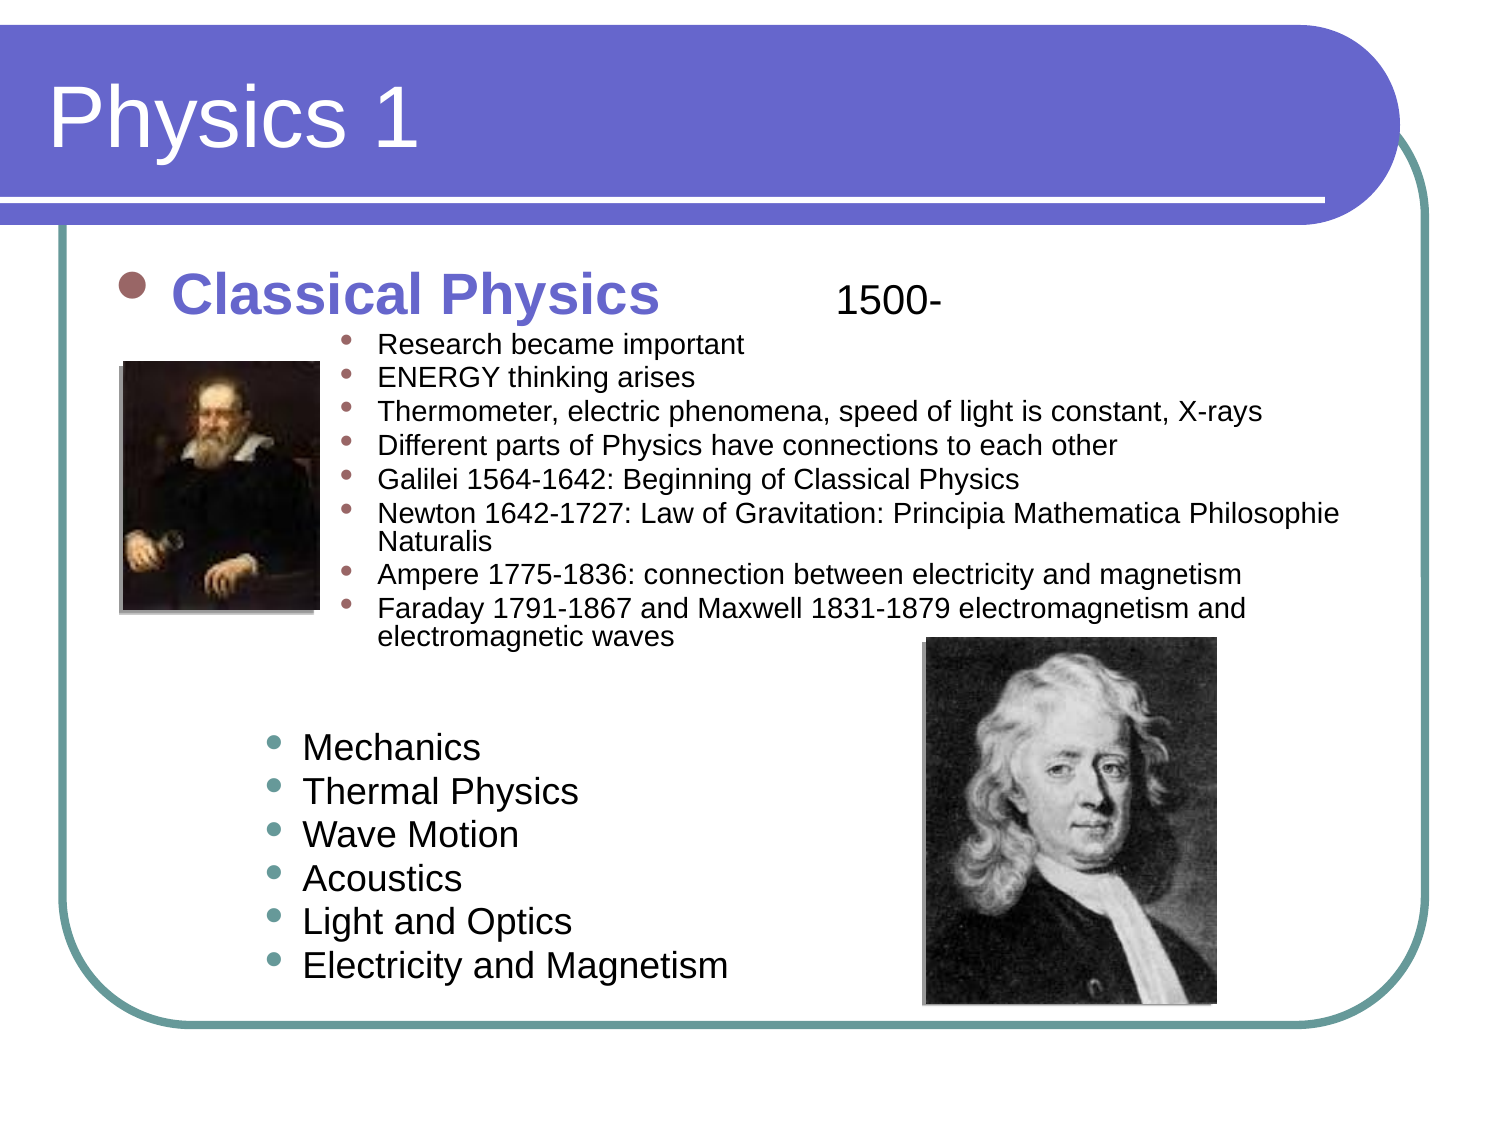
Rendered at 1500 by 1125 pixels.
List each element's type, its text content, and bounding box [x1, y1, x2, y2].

picture [926, 637, 1217, 1004]
picture [123, 361, 320, 610]
title Physics 1 [32, 37, 1347, 188]
list Classical Physics 1500- Research became important ENERGY thinking arises Thermometer, electric phenomena, speed of light is constant, X-rays Different parts of Physics have connections to each other Galilei 1564-1642: Beginning of Classical Physics Newton 1642-1727: Law of Gravitation: Principia Mathematica Philosophie Naturalis Ampere 1775-1836: connection between electricity and magnetism Faraday 1791-1867 and Maxwell 1831-1879 electromagnetism and electromagnetic waves Mechanics Thermal Physics Wave Motion Acoustics Light and Optics Electricity and Magnetism [99, 262, 1400, 988]
